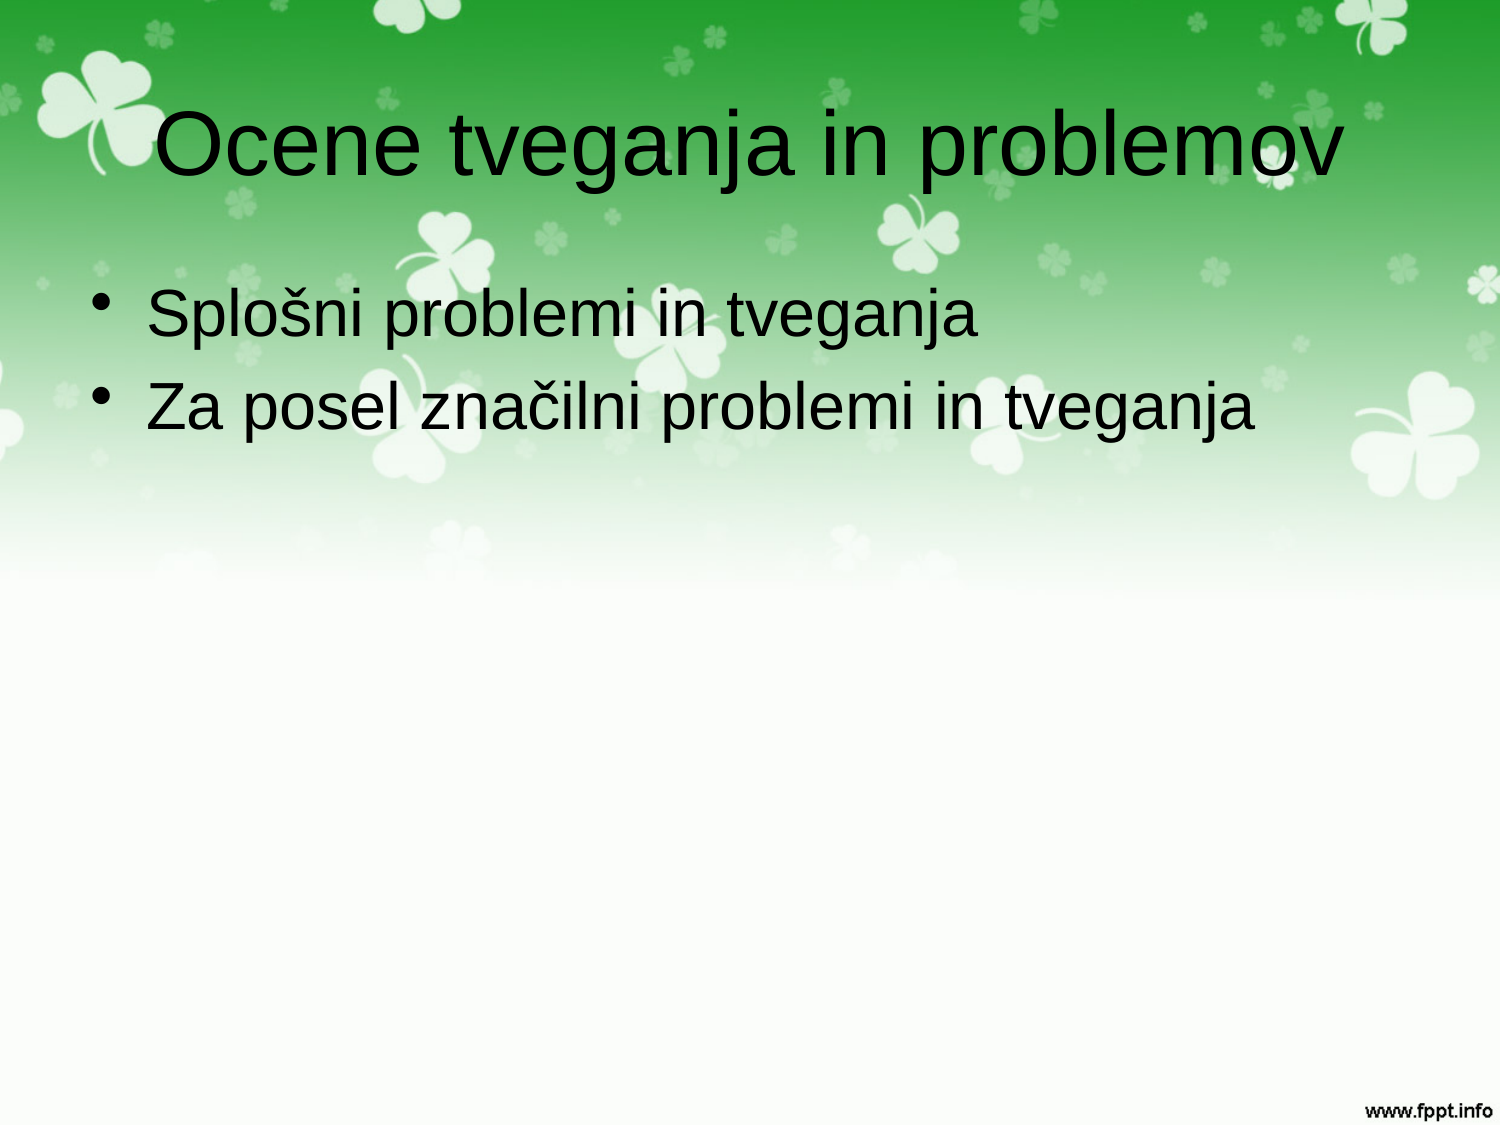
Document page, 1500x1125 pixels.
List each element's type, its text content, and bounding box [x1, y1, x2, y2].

title Ocene tveganja in problemov [75, 45, 1425, 233]
picture [0, 0, 1500, 1125]
list Splošni problemi in tveganja Za posel značilni problemi in tveganja [75, 262, 1425, 1005]
